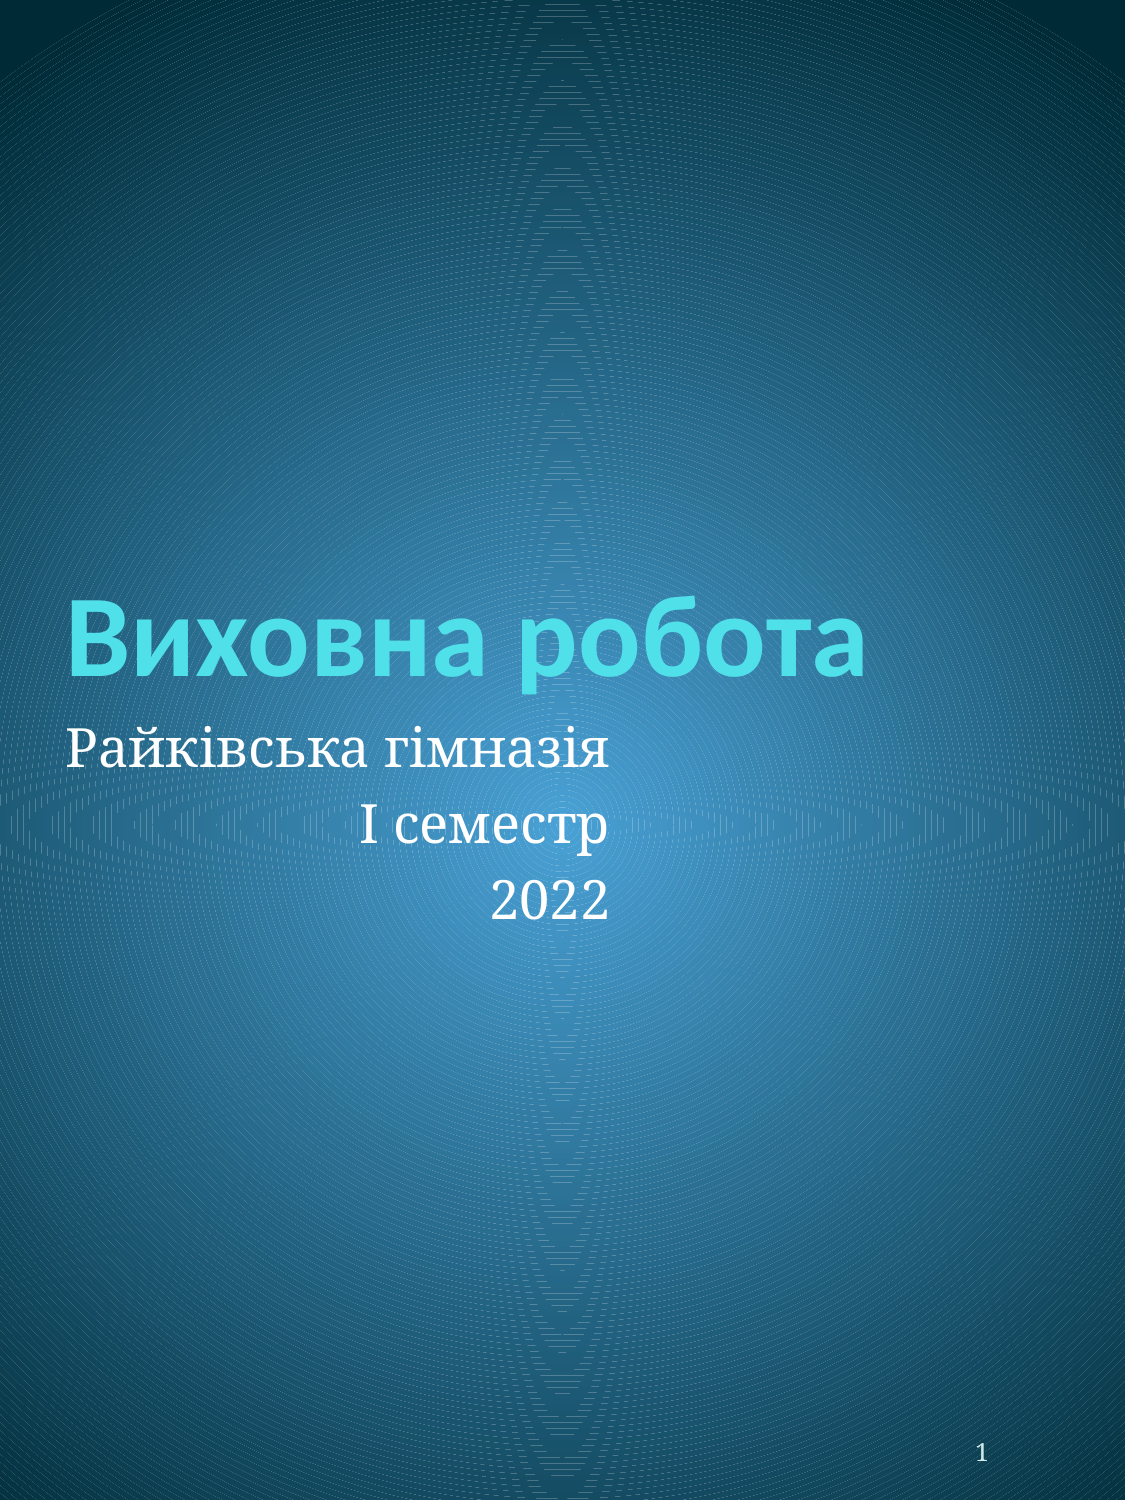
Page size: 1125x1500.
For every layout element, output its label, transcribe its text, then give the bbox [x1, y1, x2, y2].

text_box [975, 1390, 1069, 1471]
subtitle Райківська гімназія І семестр 2022 [65, 706, 1032, 1090]
title Виховна робота [65, 300, 1032, 700]
